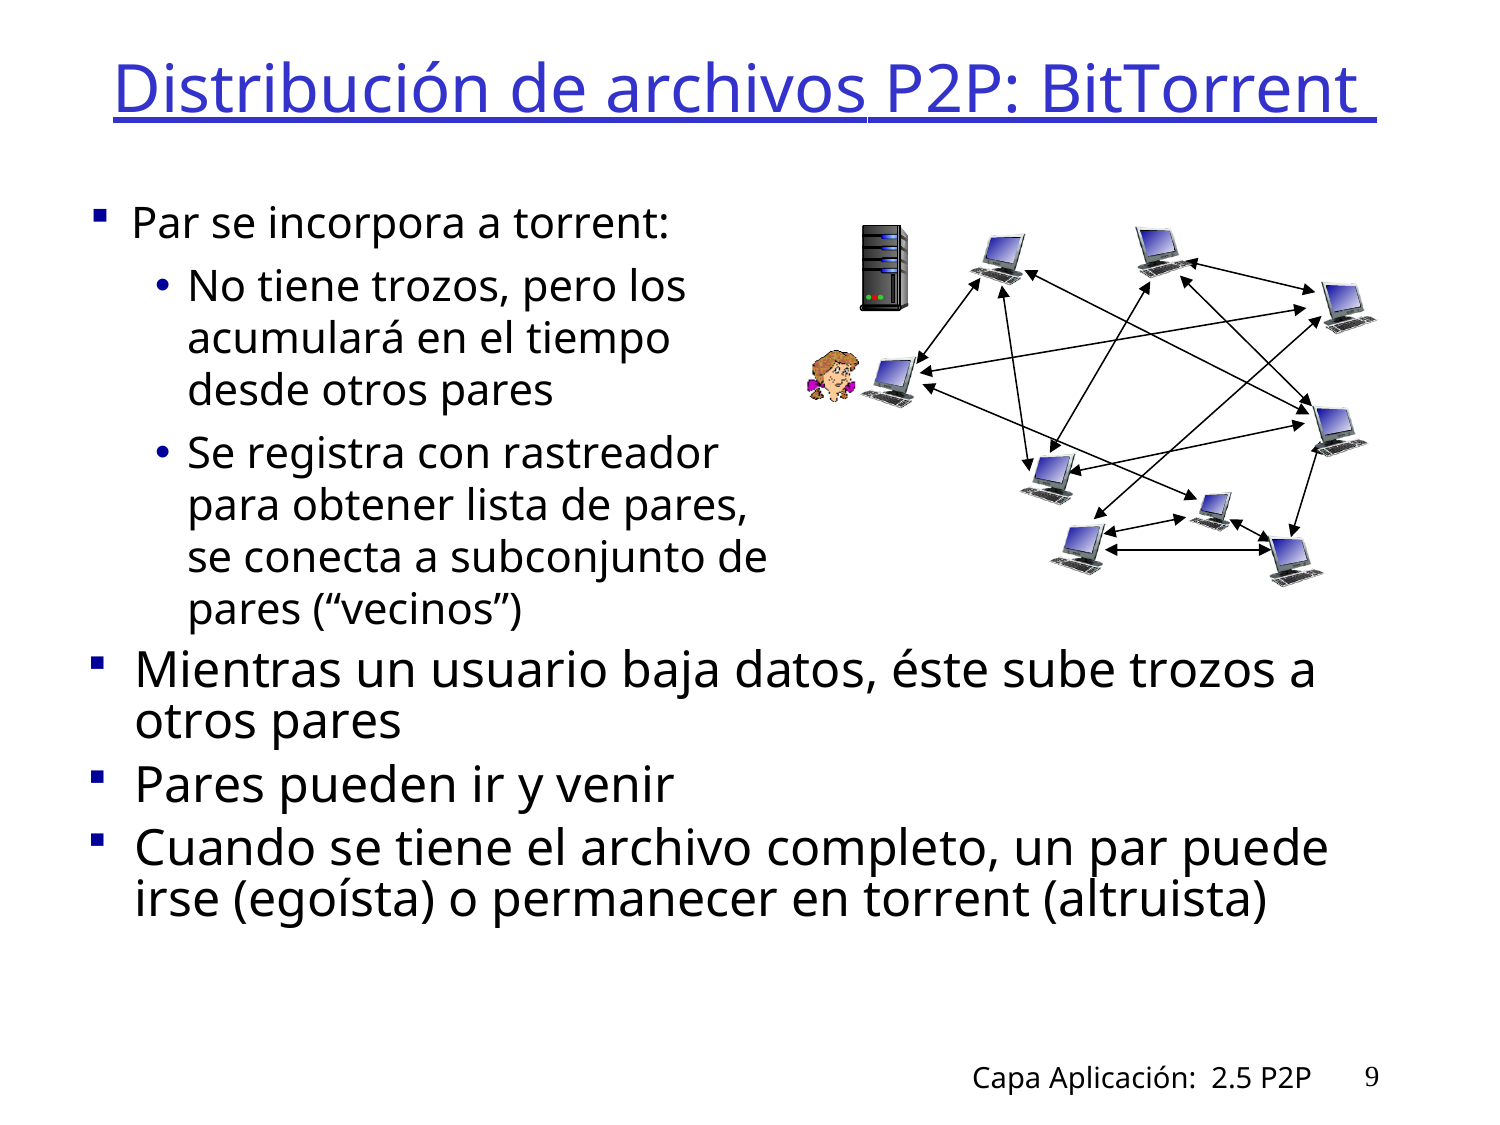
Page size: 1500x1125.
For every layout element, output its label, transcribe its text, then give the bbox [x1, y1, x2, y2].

text_box [1325, 285, 1361, 312]
text_box [1064, 526, 1100, 553]
list Par se incorpora a torrent: No tiene trozos, pero los acumulará en el tiempo desde otros pares Se registra con rastreador para obtener lista de pares, se conecta a subconjunto de pares (“vecinos”) [75, 187, 802, 639]
title Distribución de archivos P2P: BitTorrent [87, 8, 1463, 165]
picture [805, 350, 918, 412]
picture [1310, 403, 1382, 461]
text_box [1201, 494, 1228, 515]
picture [1035, 521, 1107, 579]
text_box [1316, 408, 1352, 435]
picture [1133, 224, 1206, 282]
text_box [875, 360, 911, 387]
picture [1005, 451, 1077, 509]
text_box [1140, 229, 1175, 257]
picture [1265, 533, 1338, 591]
text_box [860, 225, 909, 311]
text_box [1034, 456, 1070, 483]
picture [1319, 279, 1391, 338]
picture [955, 231, 1027, 289]
picture [1178, 490, 1233, 534]
text_box [985, 236, 1021, 264]
text_box Mientras un usuario baja datos, éste sube trozos a otros pares Pares pueden ir y venir Cuando se tiene el archivo completo, un par puede irse (egoísta) o permanecer en torrent (altruista) [72, 639, 1405, 1023]
text_box [1272, 539, 1307, 566]
